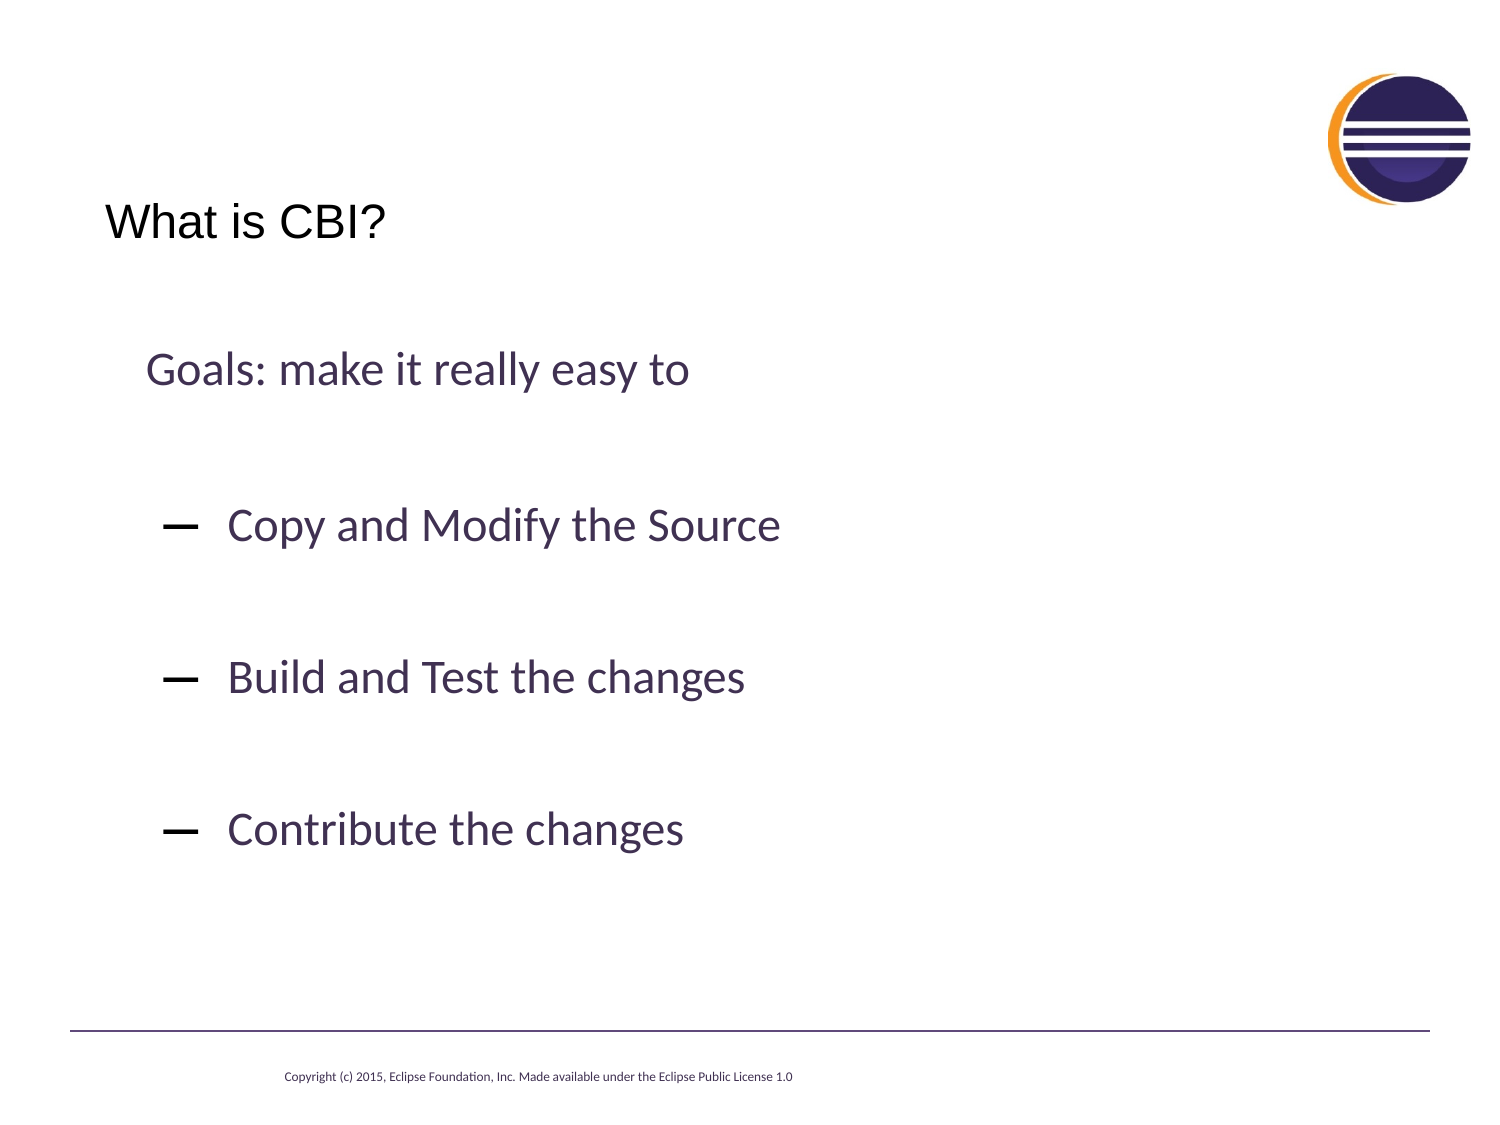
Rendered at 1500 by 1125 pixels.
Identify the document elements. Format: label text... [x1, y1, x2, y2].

picture [1328, 68, 1471, 210]
list Goals: make it really easy to Copy and Modify the Source Build and Test the changes Contribute the changes [75, 349, 1425, 916]
title What is CBI? [105, 88, 1380, 330]
